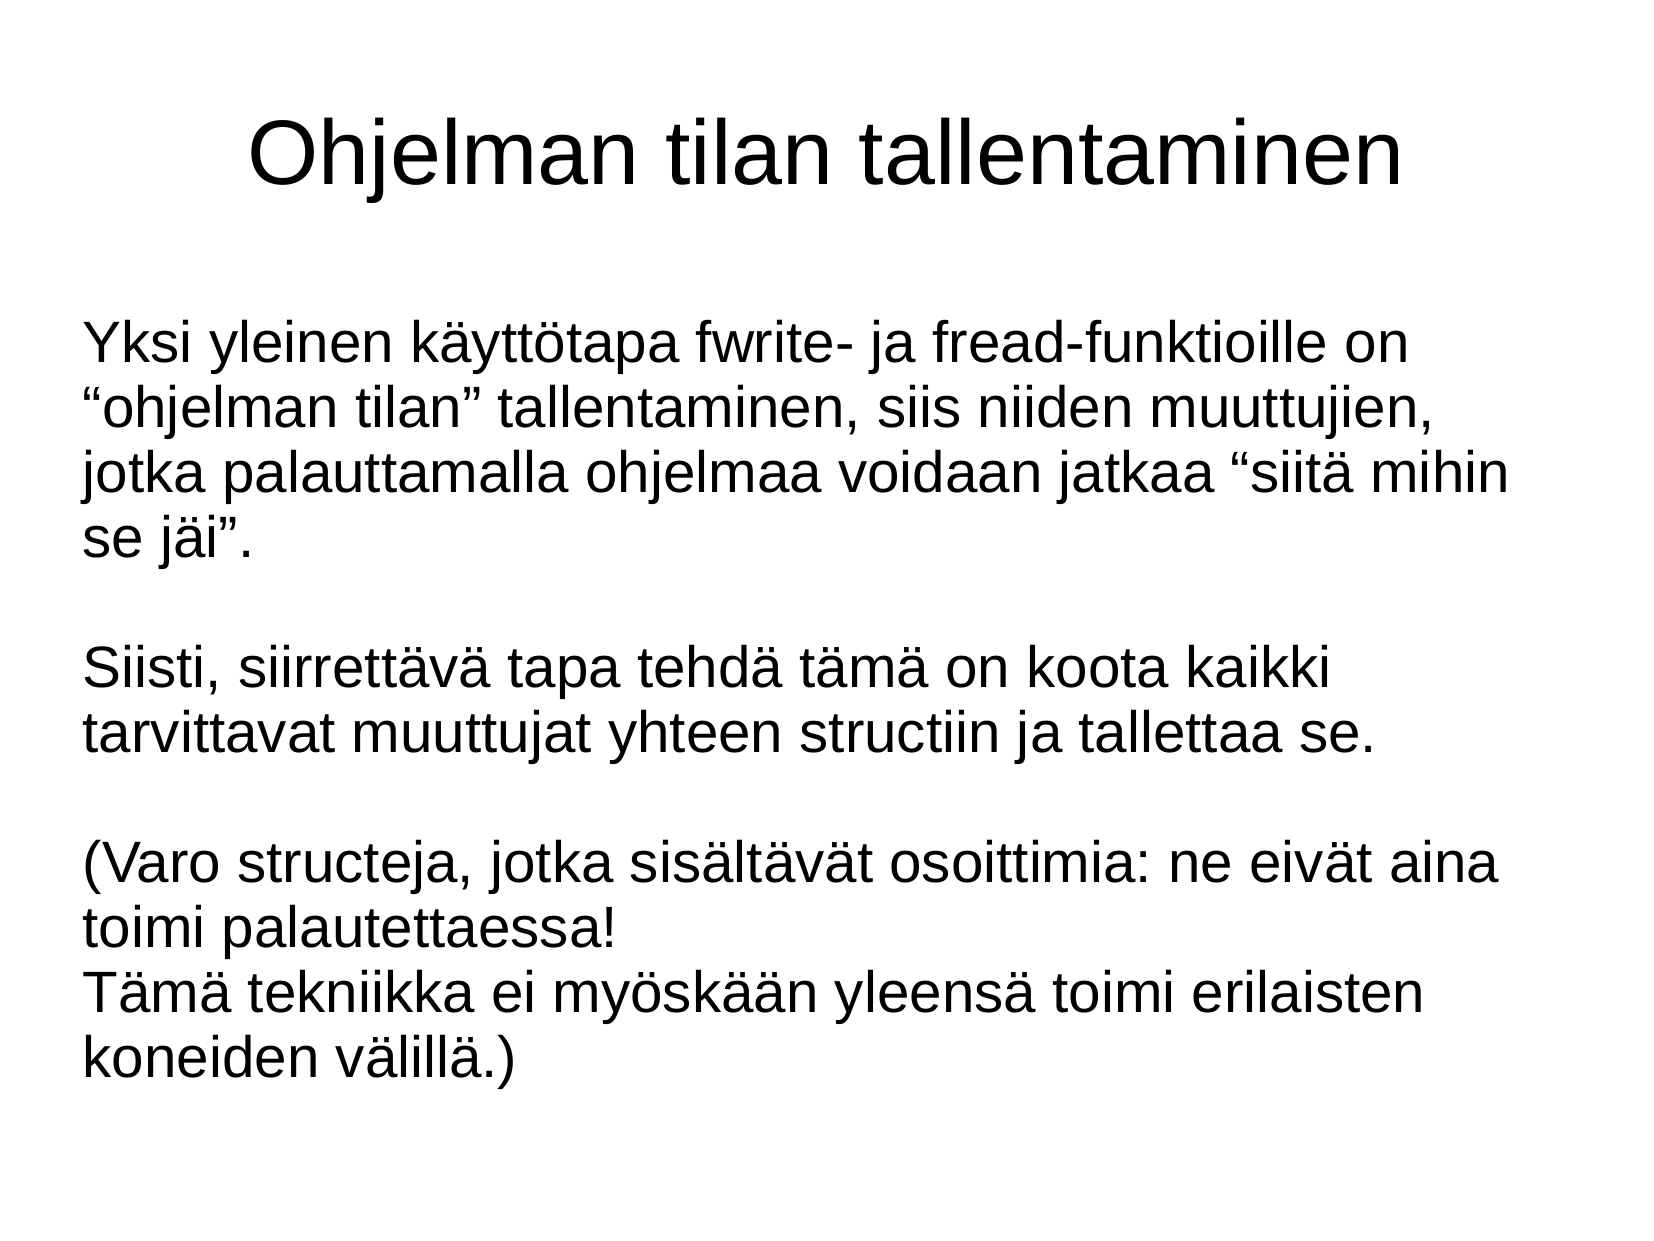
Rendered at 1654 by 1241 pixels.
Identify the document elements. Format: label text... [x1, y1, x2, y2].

title Ohjelman tilan tallentaminen [82, 56, 1571, 250]
subtitle Yksi yleinen käyttötapa fwrite- ja fread-funktioille on “ohjelman tilan” tallentaminen, siis niiden muuttujien, jotka palauttamalla ohjelmaa voidaan jatkaa “siitä mihin se jäi”. Siisti, siirrettävä tapa tehdä tämä on koota kaikki tarvittavat muuttujat yhteen structiin ja tallettaa se. (Varo structeja, jotka sisältävät osoittimia: ne eivät aina toimi palautettaessa! Tämä tekniikka ei myöskään yleensä toimi erilaisten koneiden välillä.) [82, 297, 1571, 1102]
